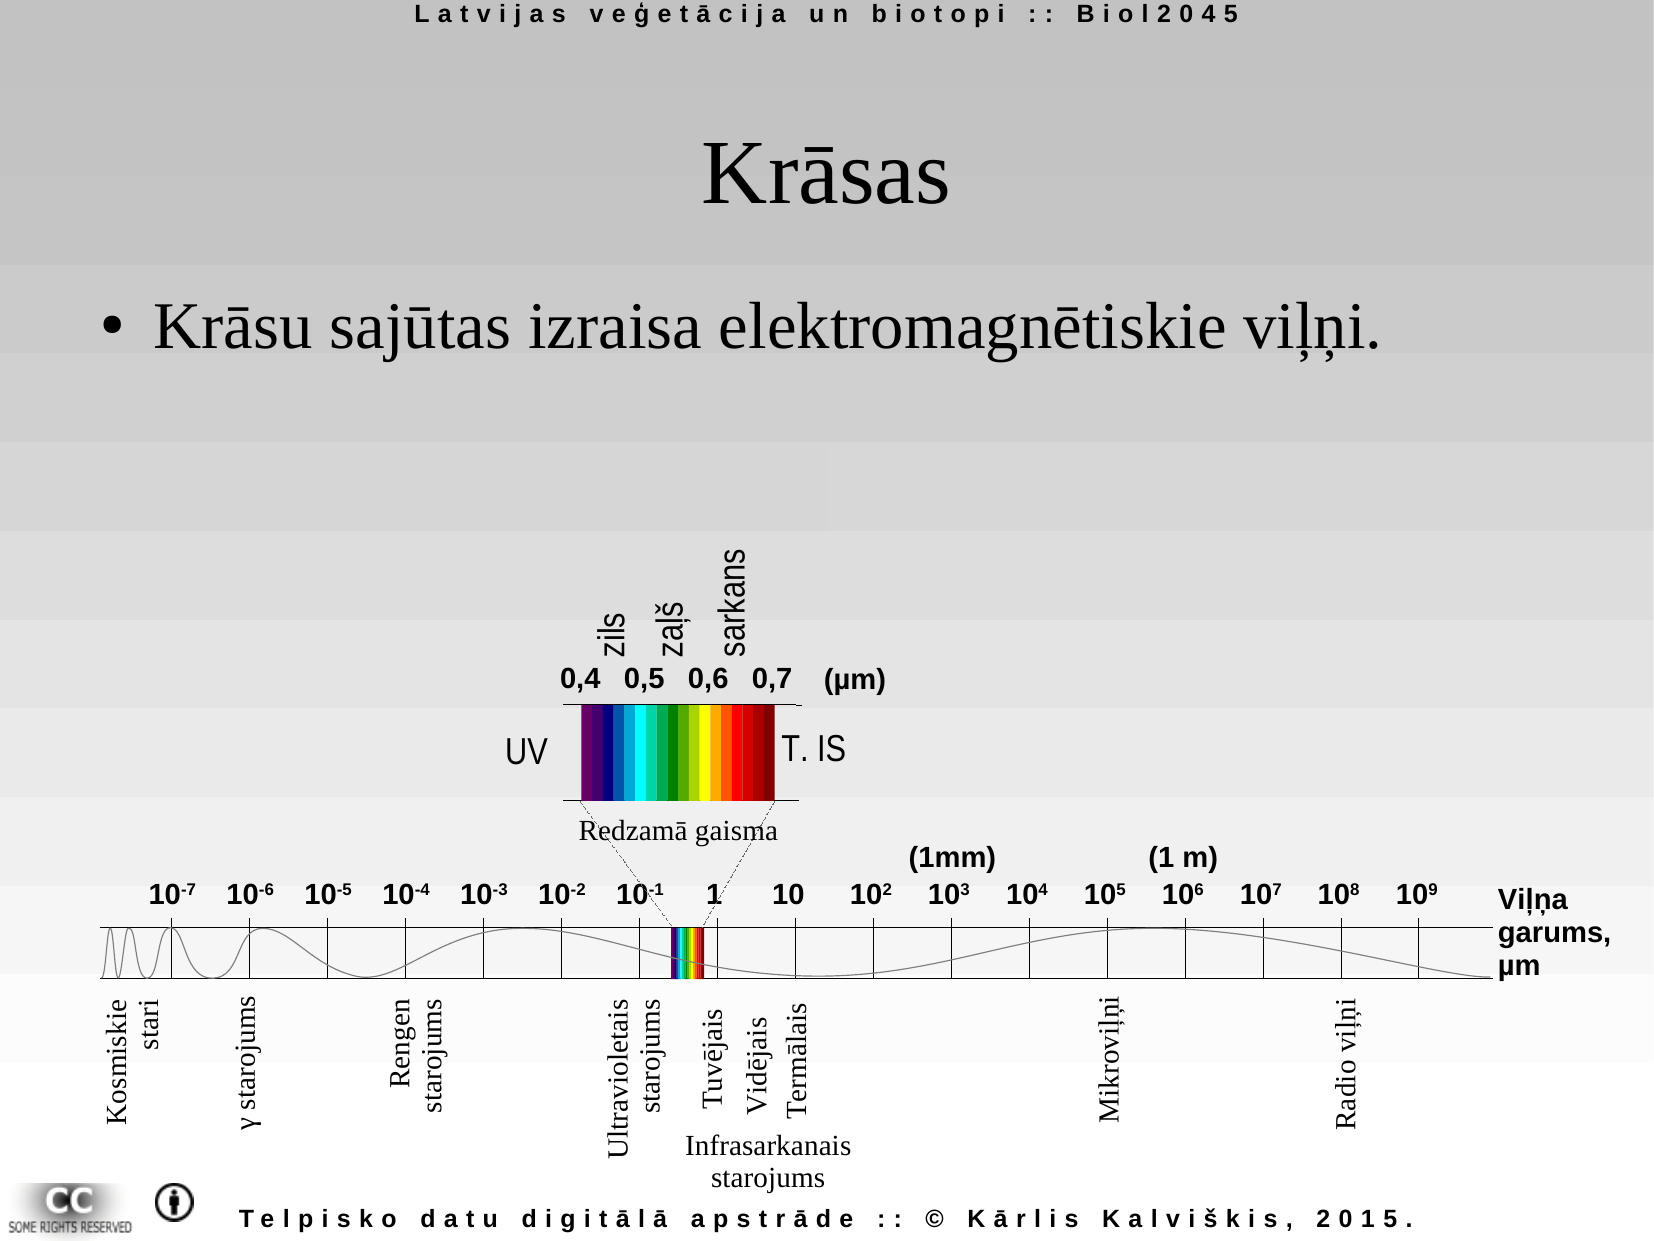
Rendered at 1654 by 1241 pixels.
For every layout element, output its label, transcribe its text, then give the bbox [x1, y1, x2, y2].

text_box [581, 705, 645, 801]
text_box UV [505, 729, 562, 772]
text_box 10-1 [616, 878, 665, 912]
text_box 10-2 [538, 878, 587, 912]
text_box [657, 705, 775, 801]
text_box γ starojums [228, 995, 262, 1131]
text_box Tuvējais [695, 995, 729, 1110]
text_box 10-6 [226, 878, 275, 912]
text_box zils [589, 600, 632, 658]
text_box 105 [1083, 878, 1127, 912]
text_box T. IS [781, 726, 861, 769]
text_box 10-5 [304, 878, 353, 912]
text_box Ultravioletais starojums [601, 995, 666, 1160]
text_box Kosmiskie stari [99, 995, 165, 1126]
text_box Rengen starojums [383, 995, 448, 1114]
text_box 0,4 [559, 661, 624, 695]
picture [0, 0, 1654, 1241]
text_box 103 [927, 878, 971, 912]
text_box Viļņa garums, µm [1497, 882, 1612, 982]
text_box Vidējais [740, 999, 773, 1116]
list Krāsu sajūtas izraisa elektromagnētiskie viļņi. [82, 289, 1571, 1113]
text_box [685, 962, 705, 980]
text_box Redzamā gaisma [578, 814, 794, 852]
text_box 1 [705, 878, 723, 912]
text_box 0,6 [687, 661, 751, 695]
text_box 10-7 [148, 878, 197, 912]
text_box (µm) [823, 663, 888, 697]
text_box 0,7 [751, 661, 825, 695]
text_box Radio viļņi [1329, 995, 1362, 1131]
title Krāsas [29, 49, 1625, 296]
text_box (1 m) [1148, 841, 1219, 874]
text_box Termālais [780, 997, 813, 1121]
text_box zaļš [647, 590, 691, 658]
text_box (1mm) [908, 841, 997, 874]
text_box sarkans [709, 526, 752, 658]
text_box 108 [1317, 878, 1360, 912]
text_box 109 [1395, 878, 1438, 912]
text_box 104 [1005, 878, 1049, 912]
text_box [671, 927, 681, 958]
text_box [671, 959, 681, 980]
text_box 10-4 [382, 878, 431, 912]
text_box 10-3 [460, 878, 509, 912]
text_box 0,5 [624, 661, 687, 695]
text_box 106 [1161, 878, 1204, 912]
text_box Mikroviļņi [1092, 995, 1125, 1124]
text_box 102 [850, 878, 893, 912]
text_box 10 [772, 878, 805, 912]
text_box 107 [1239, 878, 1282, 912]
text_box Infrasarkanais starojums [685, 1129, 861, 1195]
text_box [685, 927, 705, 963]
